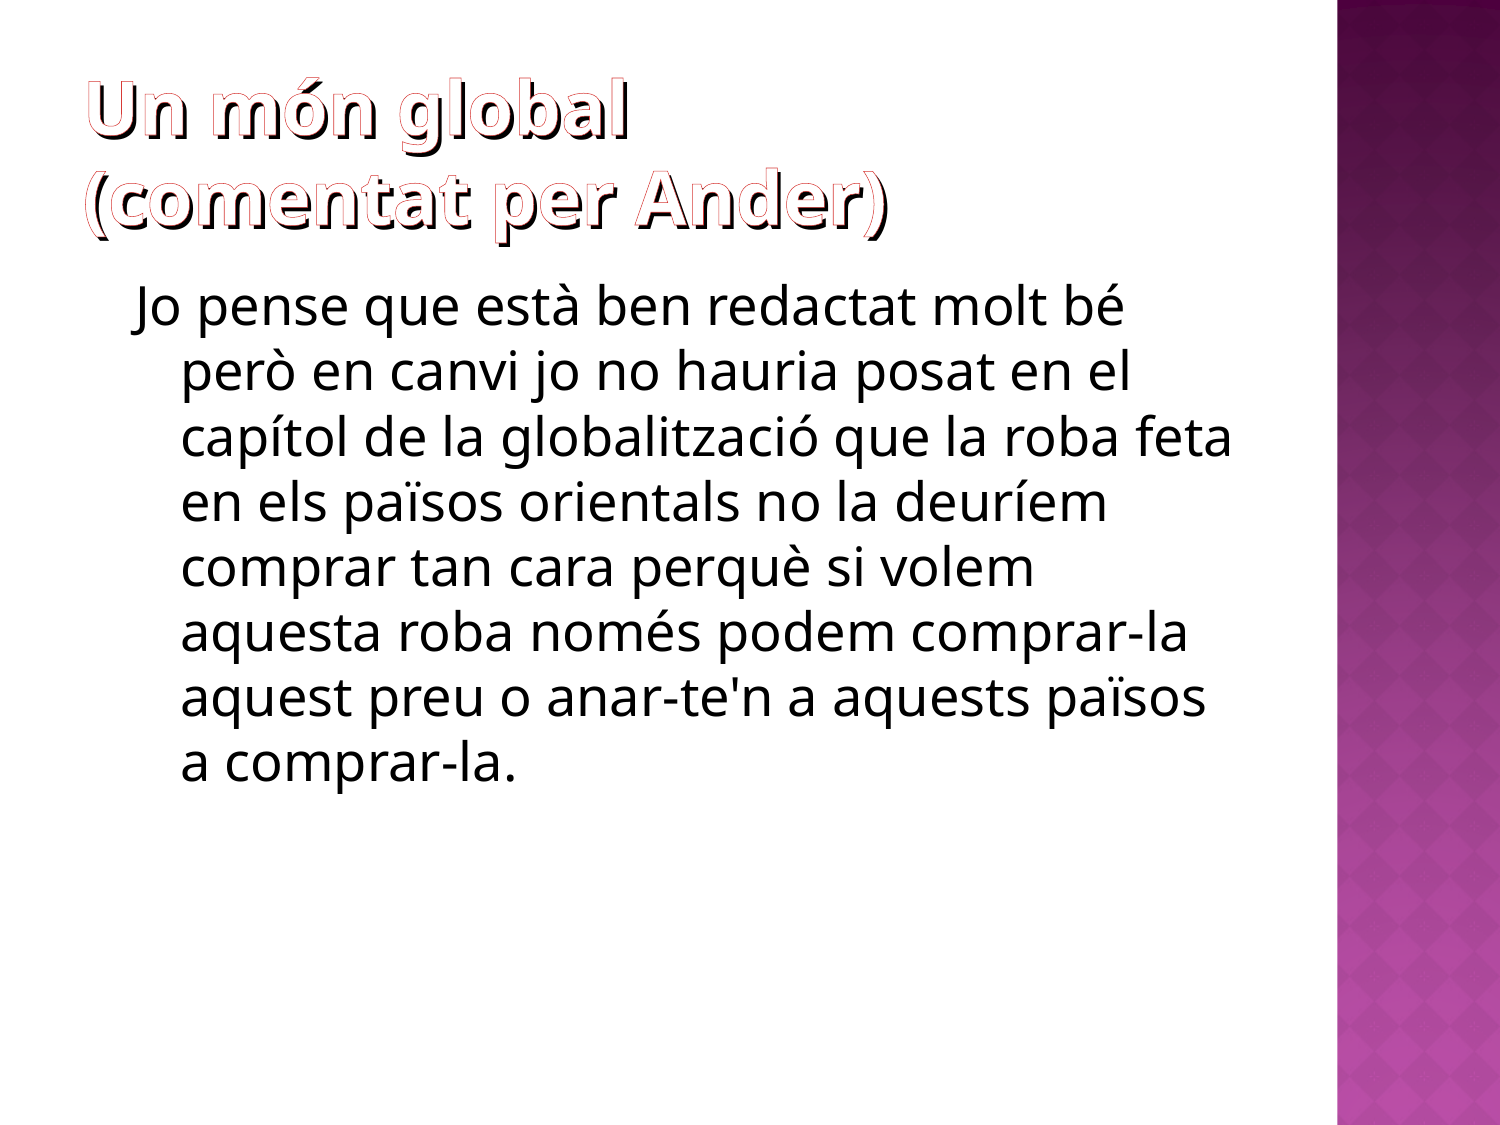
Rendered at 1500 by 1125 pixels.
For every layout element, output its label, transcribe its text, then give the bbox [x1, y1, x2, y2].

title Un món global (comentat per Ander) [75, 52, 1263, 240]
list Jo pense que està ben redactat molt bé però en canvi jo no hauria posat en el capítol de la globalització que la roba feta en els països orientals no la deuríem comprar tan cara perquè si volem aquesta roba només podem comprar-la aquest preu o anar-te'n a aquests països a comprar-la. [75, 264, 1263, 1060]
